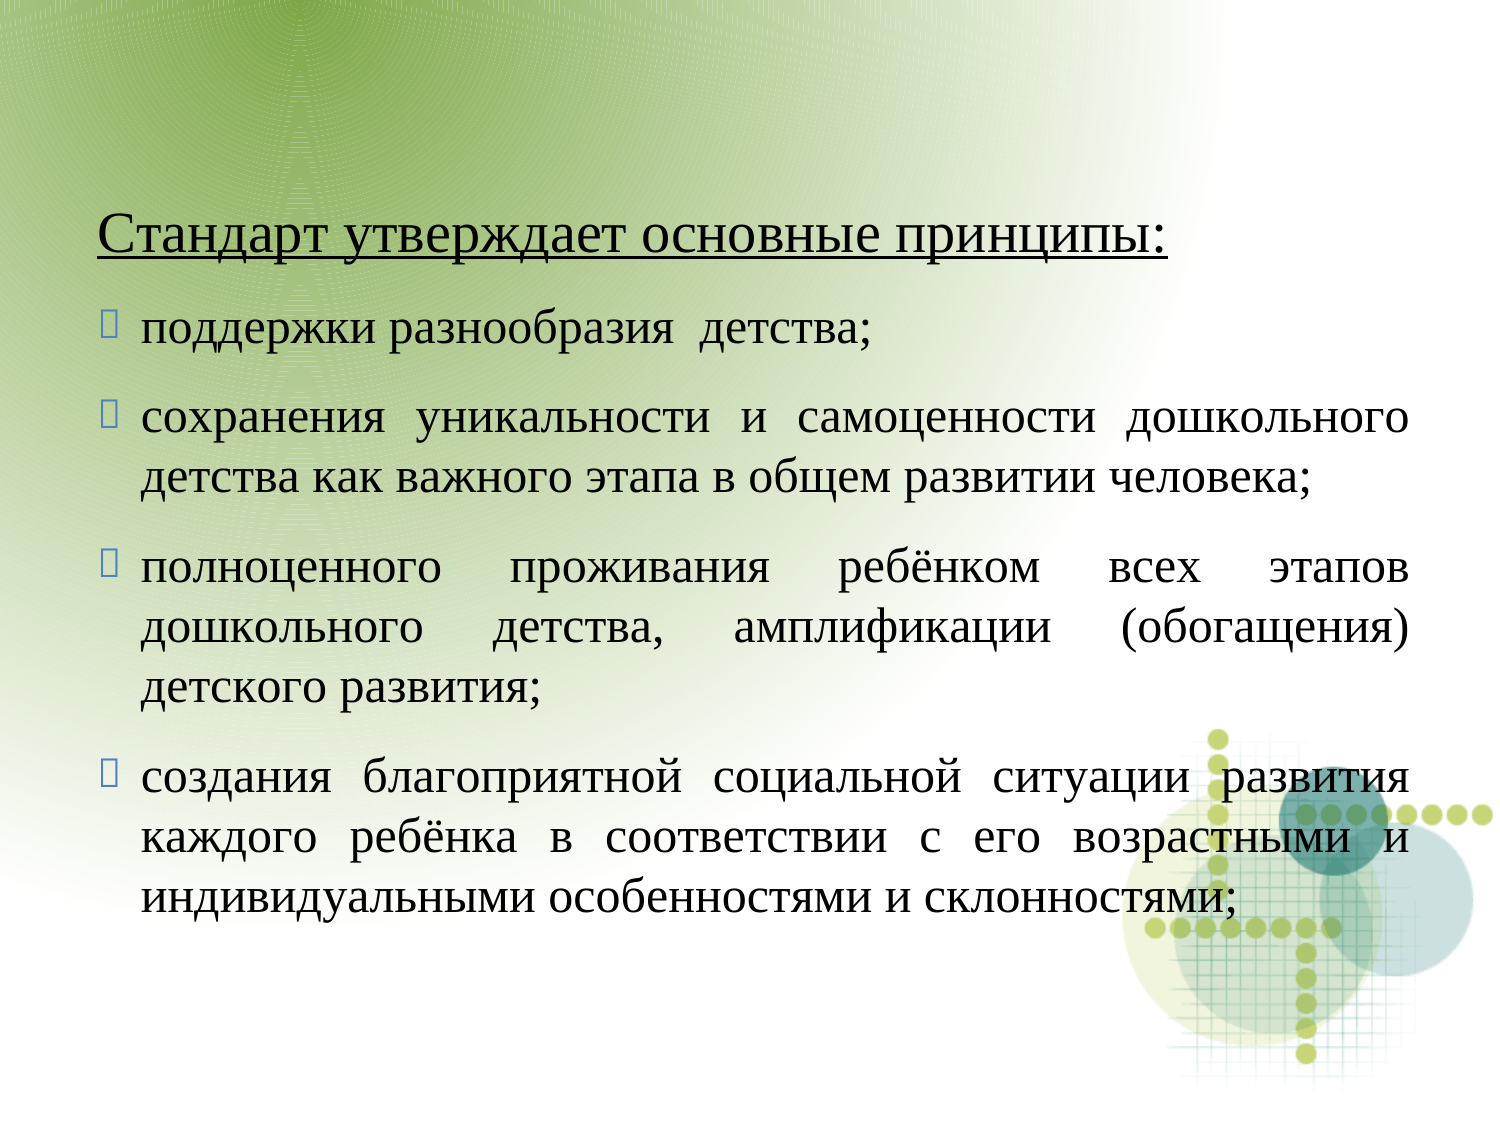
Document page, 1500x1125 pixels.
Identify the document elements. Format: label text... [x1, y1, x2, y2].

picture [1110, 718, 1500, 1098]
list Стандарт утверждает основные принципы: поддержки разнообразия детства; сохранения уникальности и самоценности дошкольного детства как важного этапа в общем развитии человека; полноценного проживания ребёнком всех этапов дошкольного детства, амплификации (обогащения) детского развития; создания благоприятной социальной ситуации развития каждого ребёнка в соответствии с его возрастными и индивидуальными особенностями и склонностями; [82, 86, 1425, 975]
